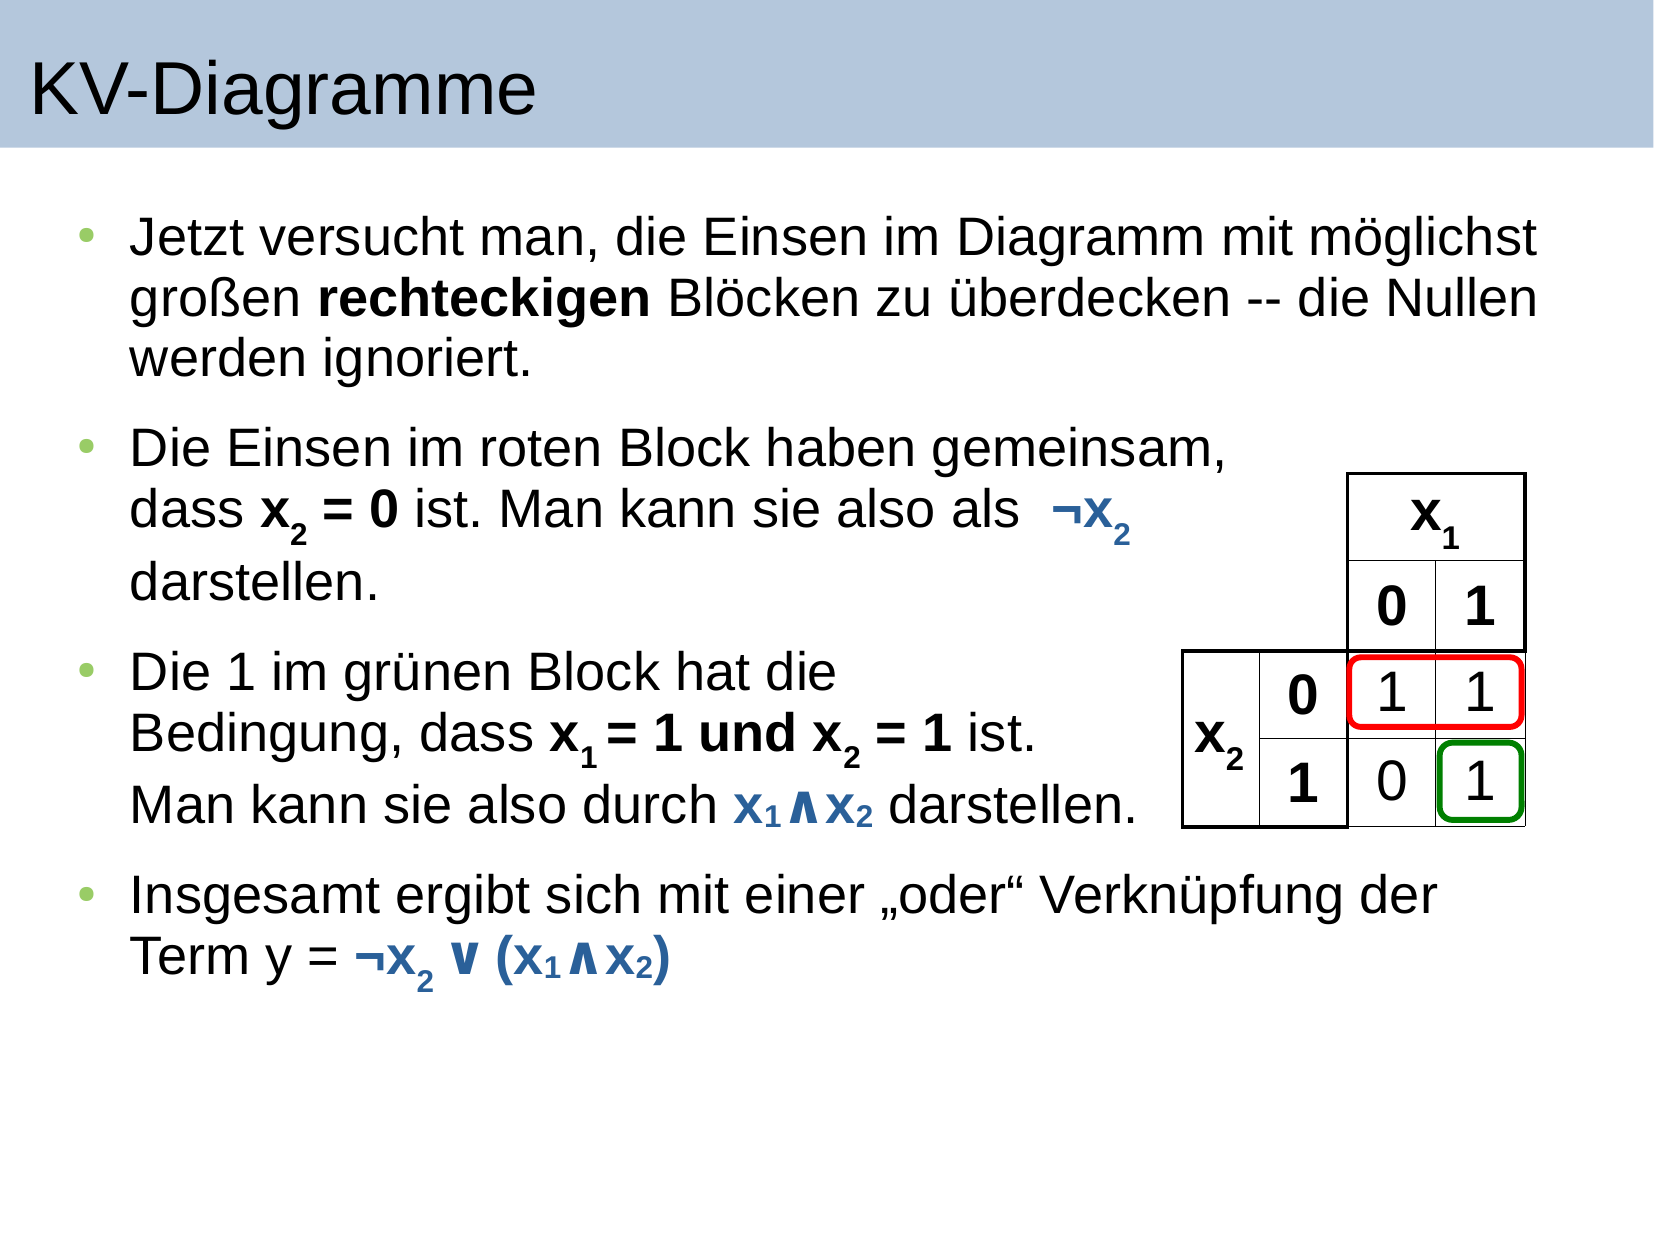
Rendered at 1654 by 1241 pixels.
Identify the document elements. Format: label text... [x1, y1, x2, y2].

chart [1181, 472, 1528, 831]
list Jetzt versucht man, die Einsen im Diagramm mit möglichst großen rechteckigen Blöcken zu überdecken -- die Nullen werden ignoriert. Die Einsen im roten Block haben gemeinsam, dass x2 = 0 ist. Man kann sie also als ¬x2 darstellen. Die 1 im grünen Block hat die Bedingung, dass x1 = 1 und x2 = 1 ist. Man kann sie also durch x1∧x2 darstellen. Insgesamt ergibt sich mit einer „oder“ Verknüpfung der Term y = ¬x2 ∨ (x1∧x2) [59, 206, 1548, 1063]
title KV-Diagramme [29, 29, 1625, 148]
